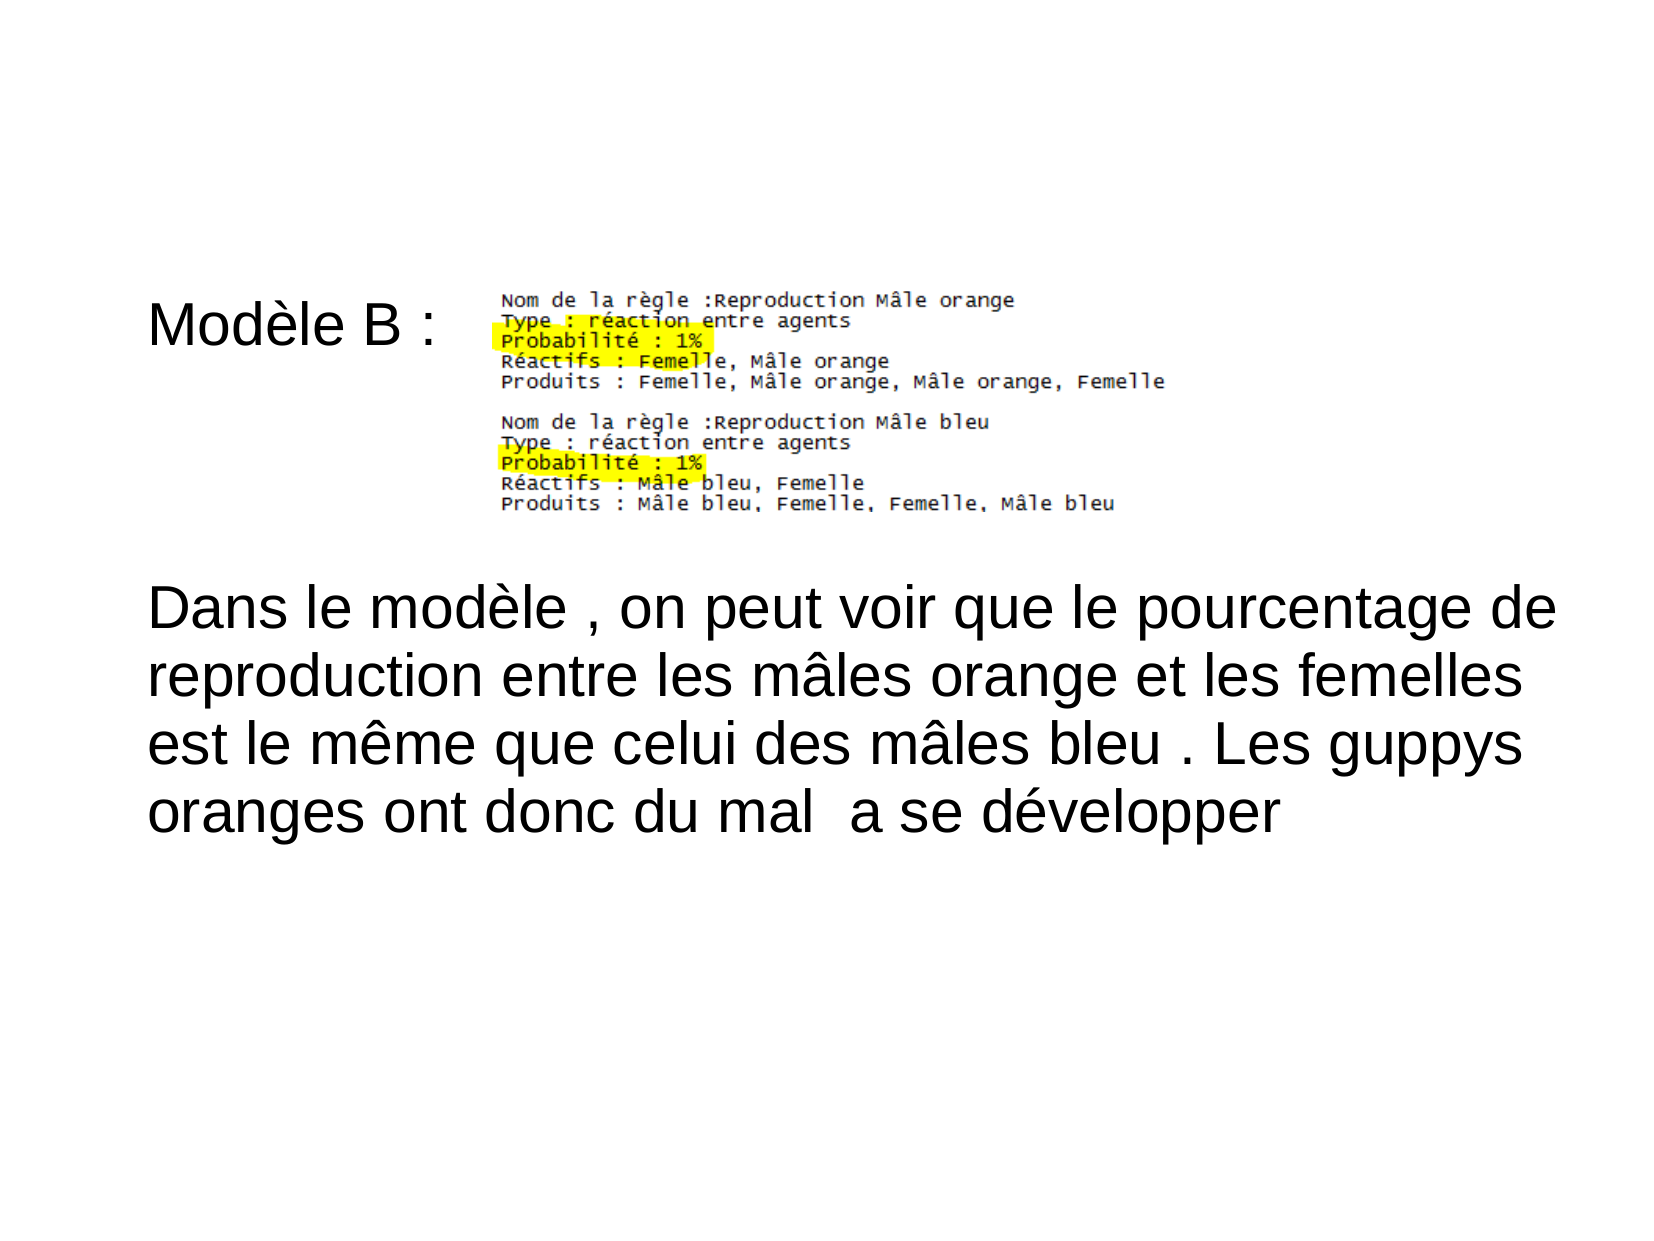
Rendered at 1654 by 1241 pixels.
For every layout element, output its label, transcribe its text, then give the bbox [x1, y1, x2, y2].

picture [492, 290, 1170, 513]
list Modèle B : Dans le modèle , on peut voir que le pourcentage de reproduction entre les mâles orange et les femelles est le même que celui des mâles bleu . Les guppys oranges ont donc du mal a se développer [82, 290, 1571, 1010]
